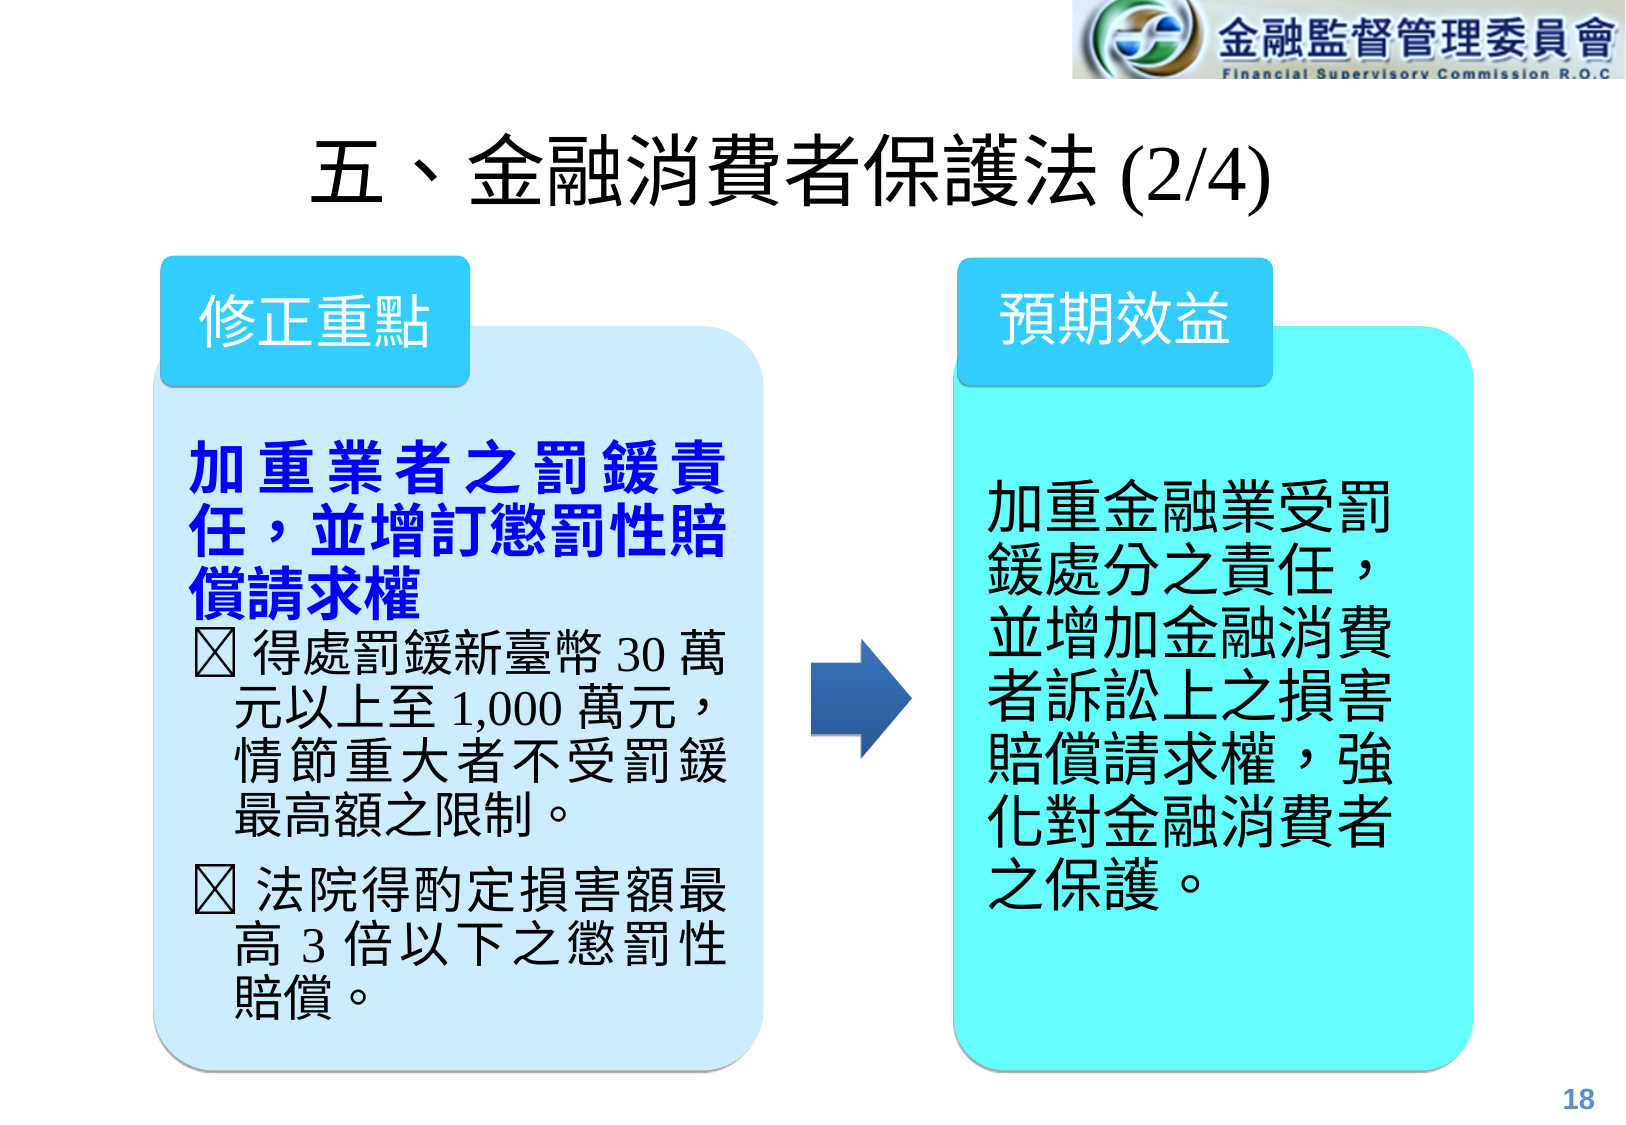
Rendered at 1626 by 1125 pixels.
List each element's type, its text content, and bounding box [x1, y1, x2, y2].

text_box [160, 255, 471, 386]
text_box 加重業者之罰鍰責任，並增訂懲罰性賠償請求權 得處罰鍰新臺幣30萬元以上至1,000萬元，情節重大者不受罰鍰最高額之限制。 法院得酌定損害額最高3倍以下之懲罰性賠償。 [153, 326, 764, 1071]
text_box [1270, 262, 1274, 381]
text_box 預期效益 [961, 261, 1270, 382]
text_box [811, 638, 912, 758]
text_box 修正重點 [164, 259, 466, 382]
text_box 加重金融業受罰鍰處分之責任，並增加金融消費者訴訟上之損害賠償請求權，強化對金融消費者之保護。 [953, 326, 1474, 1071]
text_box [957, 262, 961, 381]
text_box [962, 257, 1269, 261]
text_box [961, 382, 1269, 386]
text_box 五、金融消費者保護法(2/4) [293, 114, 1332, 224]
text_box 18 [1533, 1071, 1625, 1125]
